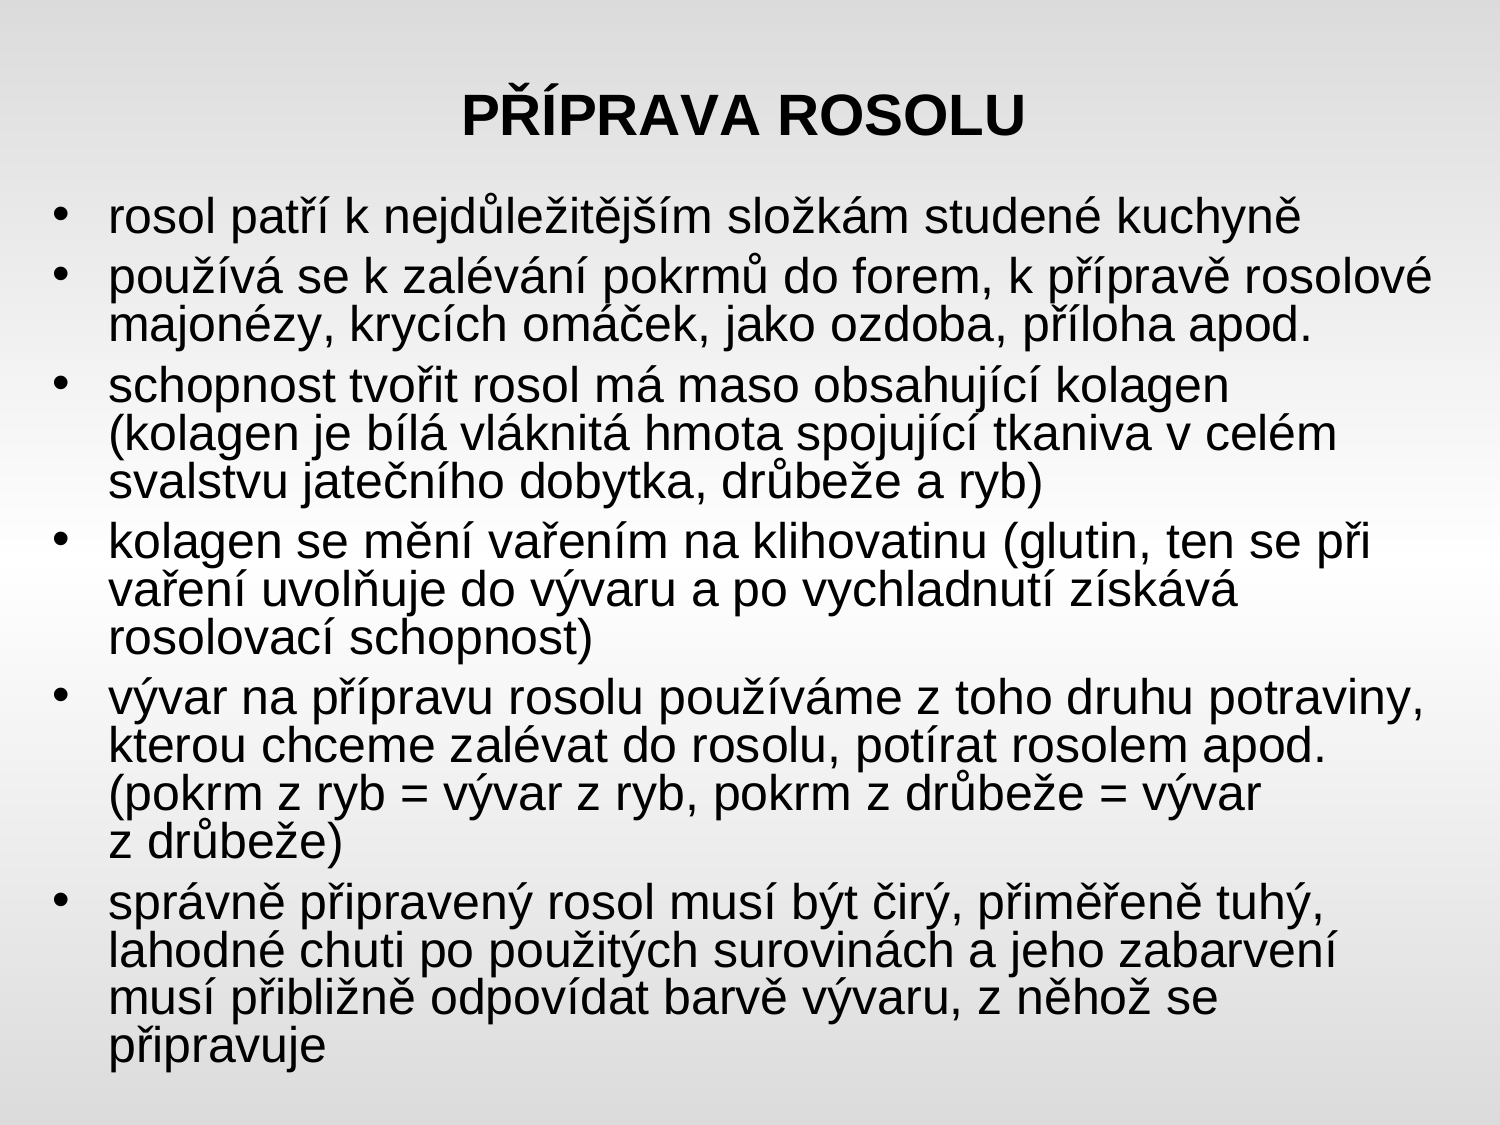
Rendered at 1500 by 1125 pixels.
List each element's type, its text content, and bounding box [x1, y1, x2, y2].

list rosol patří k nejdůležitějším složkám studené kuchyně používá se k zalévání pokrmů do forem, k přípravě rosolové majonézy, krycích omáček, jako ozdoba, příloha apod. schopnost tvořit rosol má maso obsahující kolagen (kolagen je bílá vláknitá hmota spojující tkaniva v celém svalstvu jatečního dobytka, drůbeže a ryb) kolagen se mění vařením na klihovatinu (glutin, ten se při vaření uvolňuje do vývaru a po vychladnutí získává rosolovací schopnost) vývar na přípravu rosolu používáme z toho druhu potraviny, kterou chceme zalévat do rosolu, potírat rosolem apod. (pokrm z ryb = vývar z ryb, pokrm z drůbeže = vývar z drůbeže) správně připravený rosol musí být čirý, přiměřeně tuhý, lahodné chuti po použitých surovinách a jeho zabarvení musí přibližně odpovídat barvě vývaru, z něhož se připravuje [37, 187, 1450, 1081]
title PŘÍPRAVA ROSOLU [62, 50, 1426, 176]
